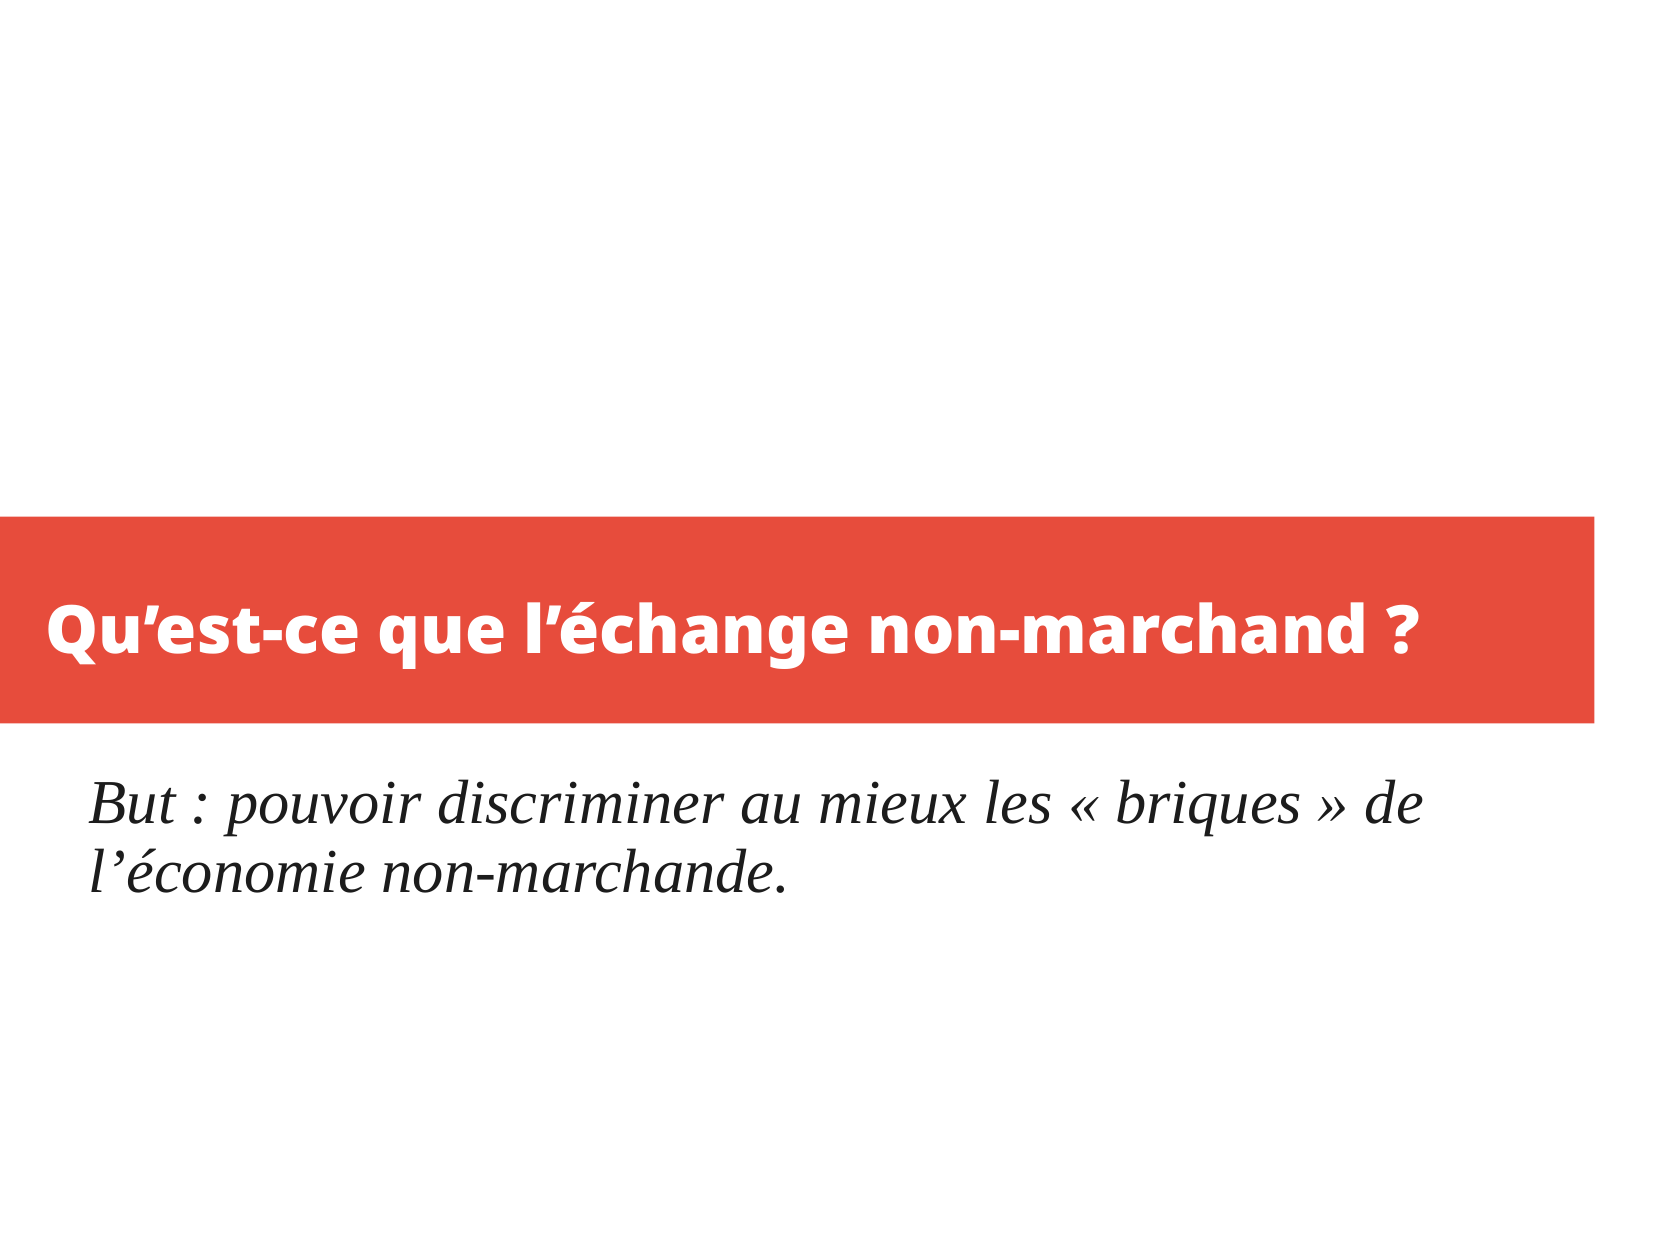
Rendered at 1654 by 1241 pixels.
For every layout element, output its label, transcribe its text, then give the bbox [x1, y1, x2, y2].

list But : pouvoir discriminer au mieux les « briques » de l’économie non-marchande. [88, 767, 1595, 1182]
title Qu’est-ce que l’échange non-marchand ? [45, 525, 1499, 674]
